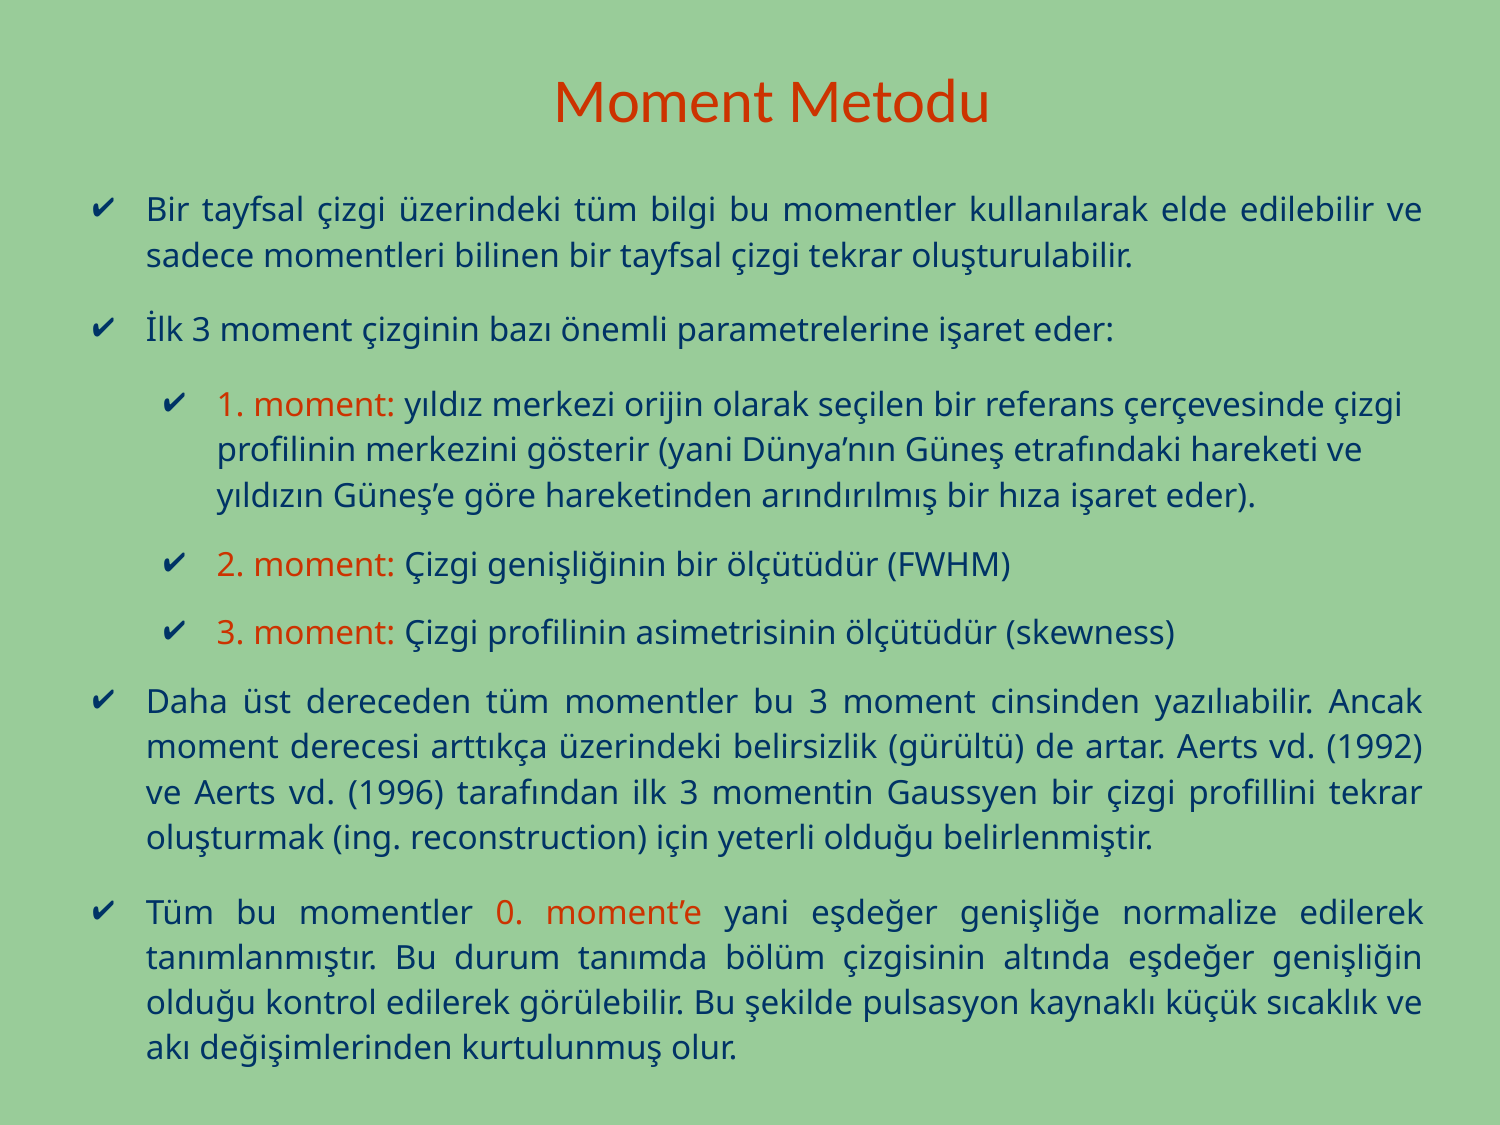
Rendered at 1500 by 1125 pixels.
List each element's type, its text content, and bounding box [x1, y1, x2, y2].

title Moment Metodu [135, 23, 1410, 186]
list Bir tayfsal çizgi üzerindeki tüm bilgi bu momentler kullanılarak elde edilebilir ve sadece momentleri bilinen bir tayfsal çizgi tekrar oluşturulabilir. İlk 3 moment çizginin bazı önemli parametrelerine işaret eder: 1. moment: yıldız merkezi orijin olarak seçilen bir referans çerçevesinde çizgi profilinin merkezini gösterir (yani Dünya’nın Güneş etrafındaki hareketi ve yıldızın Güneş’e göre hareketinden arındırılmış bir hıza işaret eder). 2. moment: Çizgi genişliğinin bir ölçütüdür (FWHM) 3. moment: Çizgi profilinin asimetrisinin ölçütüdür (skewness) Daha üst dereceden tüm momentler bu 3 moment cinsinden yazılıabilir. Ancak moment derecesi arttıkça üzerindeki belirsizlik (gürültü) de artar. Aerts vd. (1992) ve Aerts vd. (1996) tarafından ilk 3 momentin Gaussyen bir çizgi profillini tekrar oluşturmak (ing. reconstruction) için yeterli olduğu belirlenmiştir. Tüm bu momentler 0. moment’e yani eşdeğer genişliğe normalize edilerek tanımlanmıştır. Bu durum tanımda bölüm çizgisinin altında eşdeğer genişliğin olduğu kontrol edilerek görülebilir. Bu şekilde pulsasyon kaynaklı küçük sıcaklık ve akı değişimlerinden kurtulunmuş olur. [75, 186, 1425, 1076]
